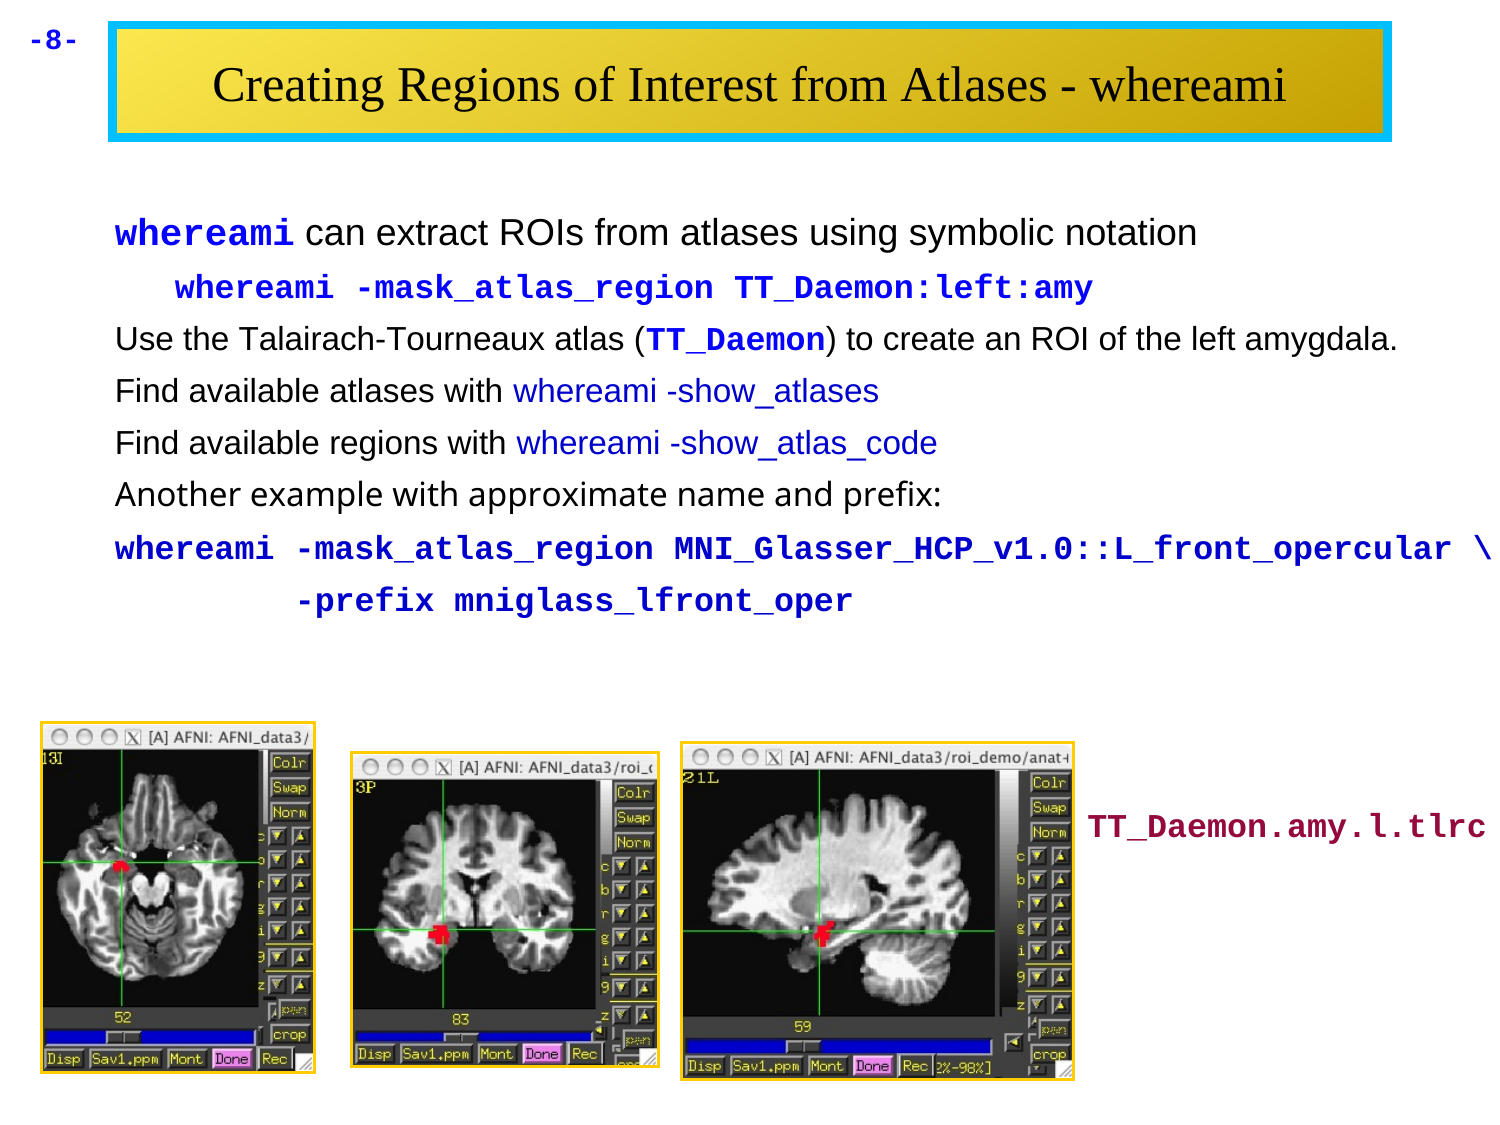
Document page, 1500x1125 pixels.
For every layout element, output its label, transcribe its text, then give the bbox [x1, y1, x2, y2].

text_box TT_Daemon.amy.l.tlrc [1072, 796, 1500, 852]
title Creating Regions of Interest from Atlases - whereami [112, 24, 1388, 138]
text_box whereami can extract ROIs from atlases using symbolic notation whereami -mask_atlas_region TT_Daemon:left:amy Use the Talairach-Tourneaux atlas (TT_Daemon) to create an ROI of the left amygdala. Find available atlases with whereami -show_atlases Find available regions with whereami -show_atlas_code Another example with approximate name and prefix: whereami -mask_atlas_region MNI_Glasser_HCP_v1.0::L_front_opercular \ -prefix mniglass_lfront_oper [99, 195, 1500, 662]
picture [683, 744, 1073, 1078]
picture [42, 724, 313, 1071]
picture [353, 754, 657, 1066]
